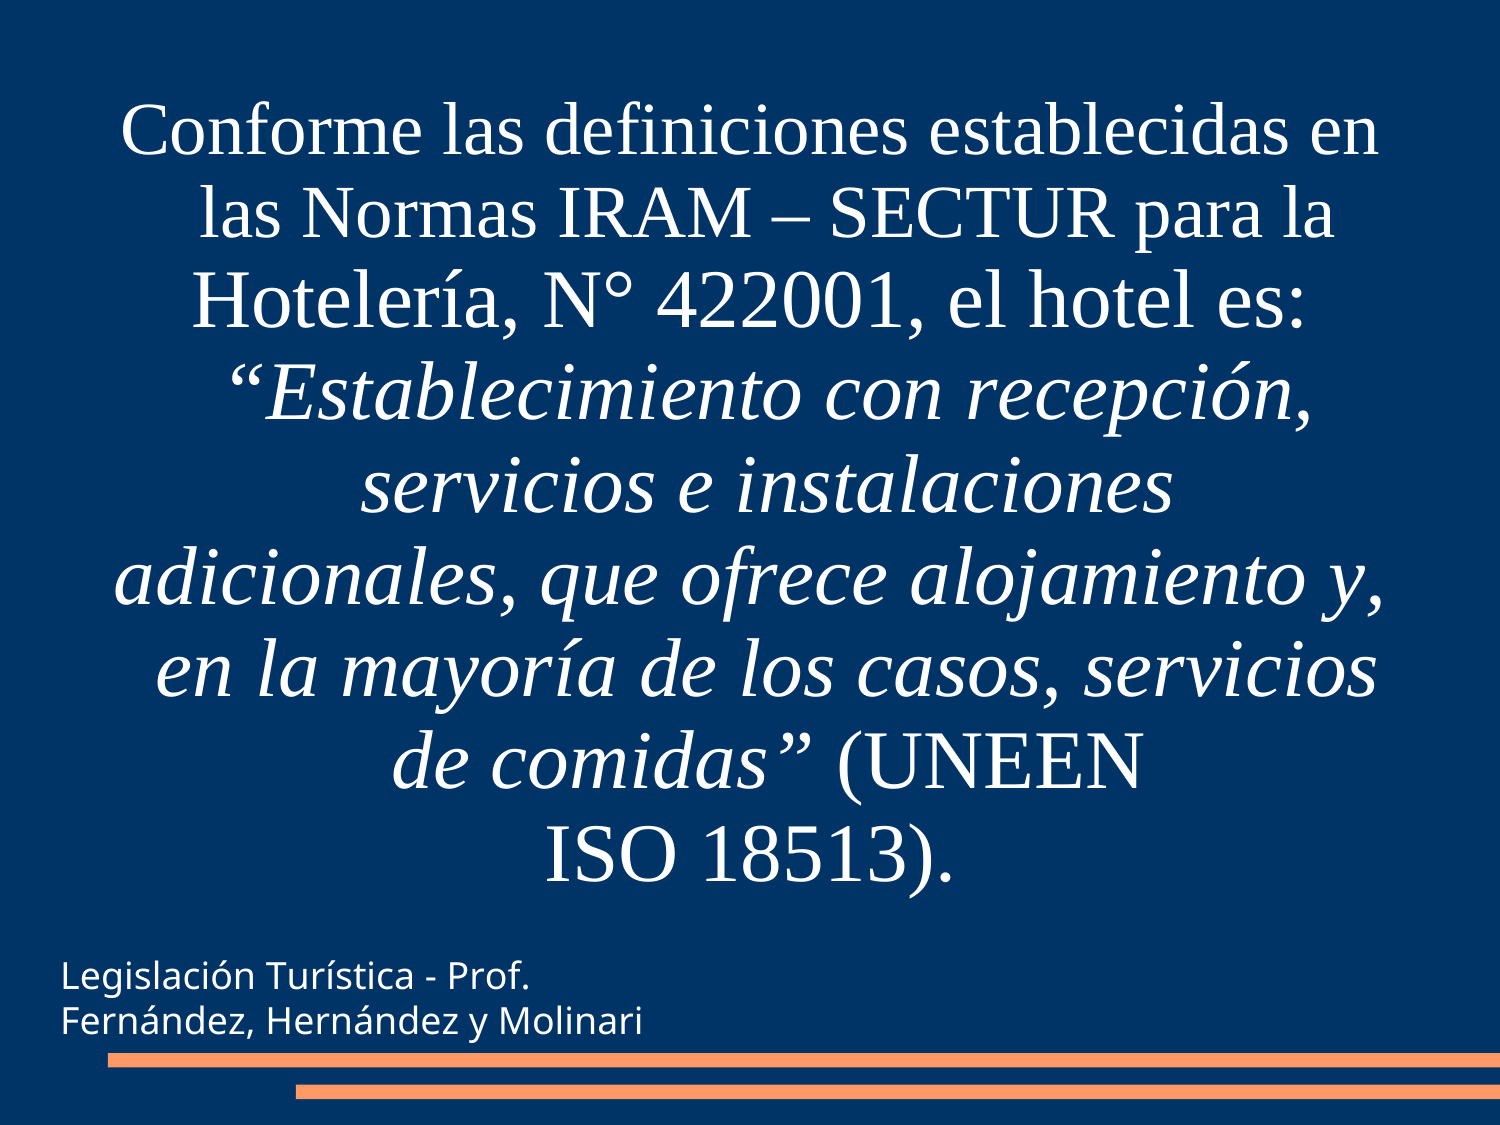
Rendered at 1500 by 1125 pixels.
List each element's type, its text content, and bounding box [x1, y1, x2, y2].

footer Legislación Turística - Prof. Fernández, Hernández y Molinari [45, 944, 745, 995]
subtitle Conforme las definiciones establecidas en las Normas IRAM – SECTUR para la Hotelería, N° 422001, el hotel es: “Establecimiento con recepción, servicios e instalaciones adicionales, que ofrece alojamiento y, en la mayoría de los casos, servicios de comidas” (UNEEN ISO 18513). [110, 41, 1392, 945]
